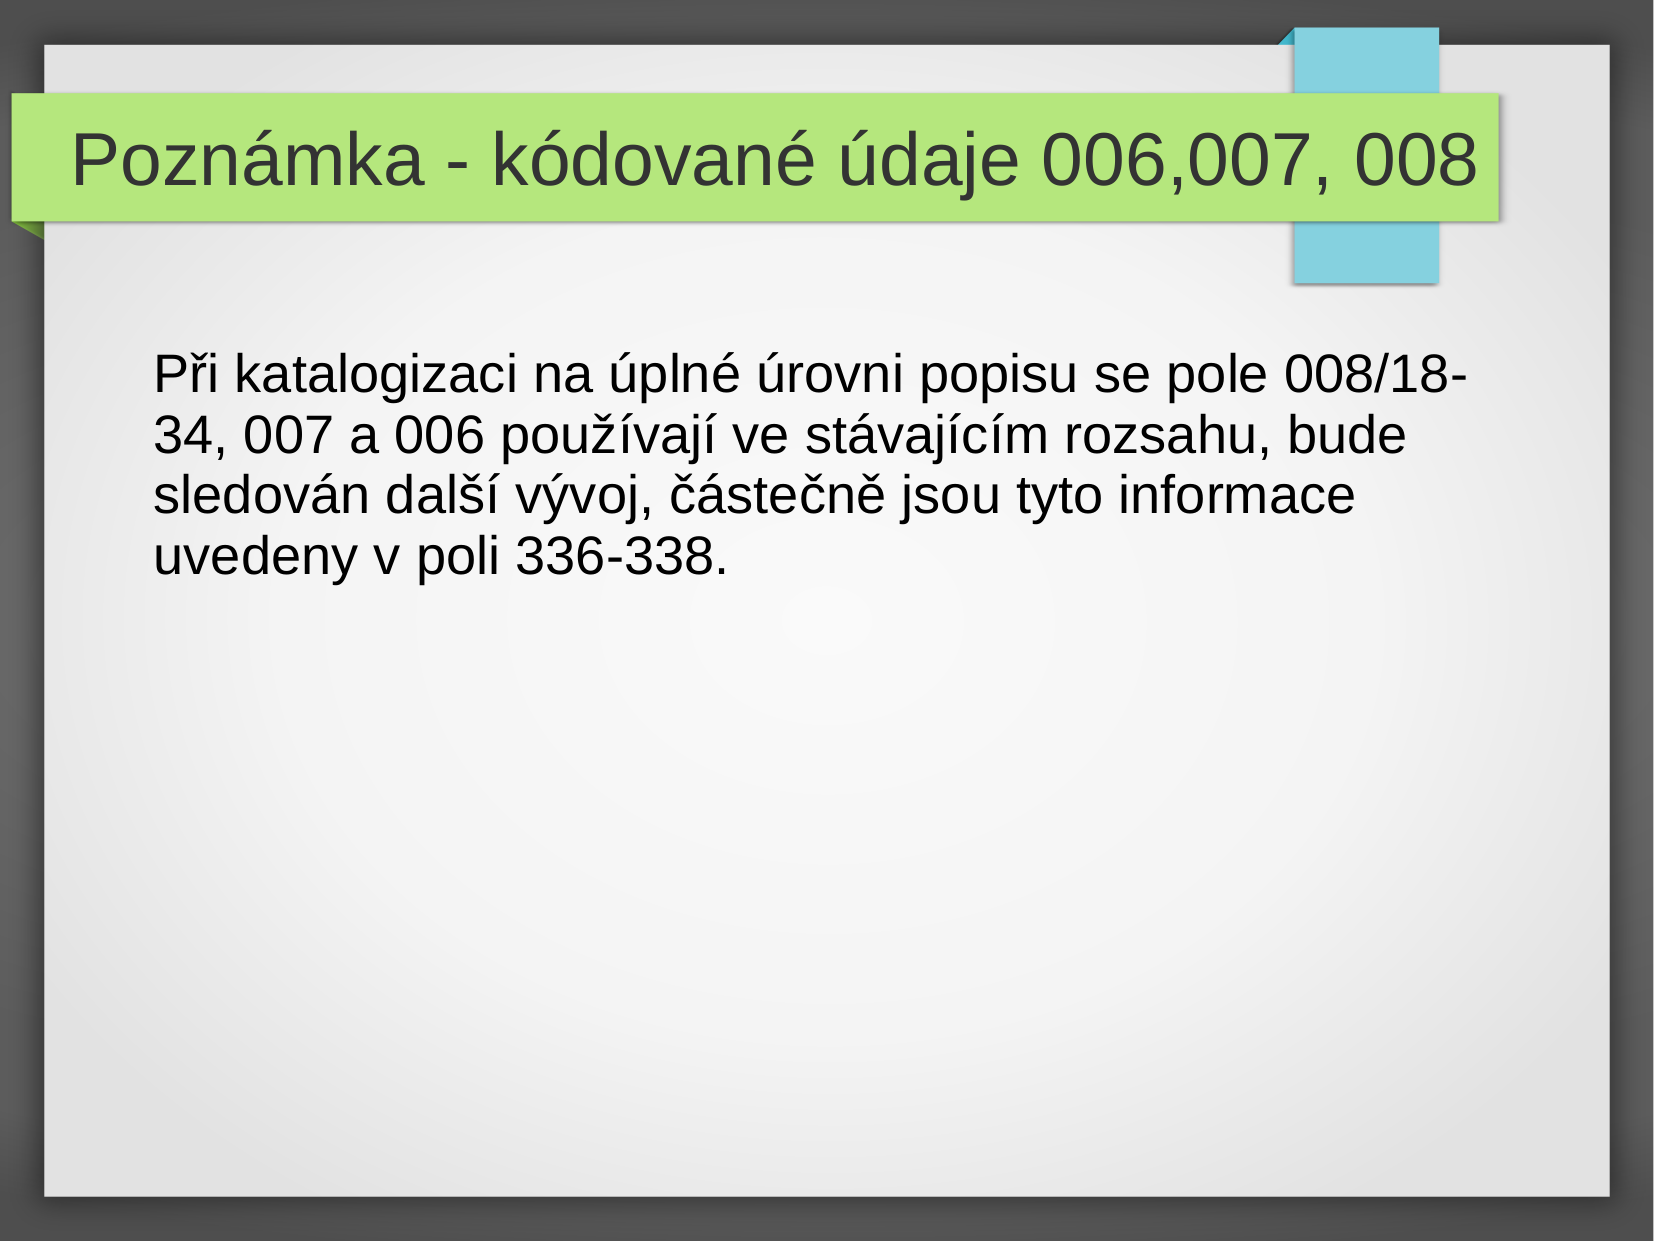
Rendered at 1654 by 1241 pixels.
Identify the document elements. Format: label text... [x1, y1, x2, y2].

list Při katalogizaci na úplné úrovni popisu se pole 008/18-34, 007 a 006 používají ve stávajícím rozsahu, bude sledován další vývoj, částečně jsou tyto informace uvedeny v poli 336-338. [82, 343, 1538, 1063]
title Poznámka - kódované údaje 006,007, 008 [70, 106, 1571, 213]
picture [0, 0, 1654, 1241]
